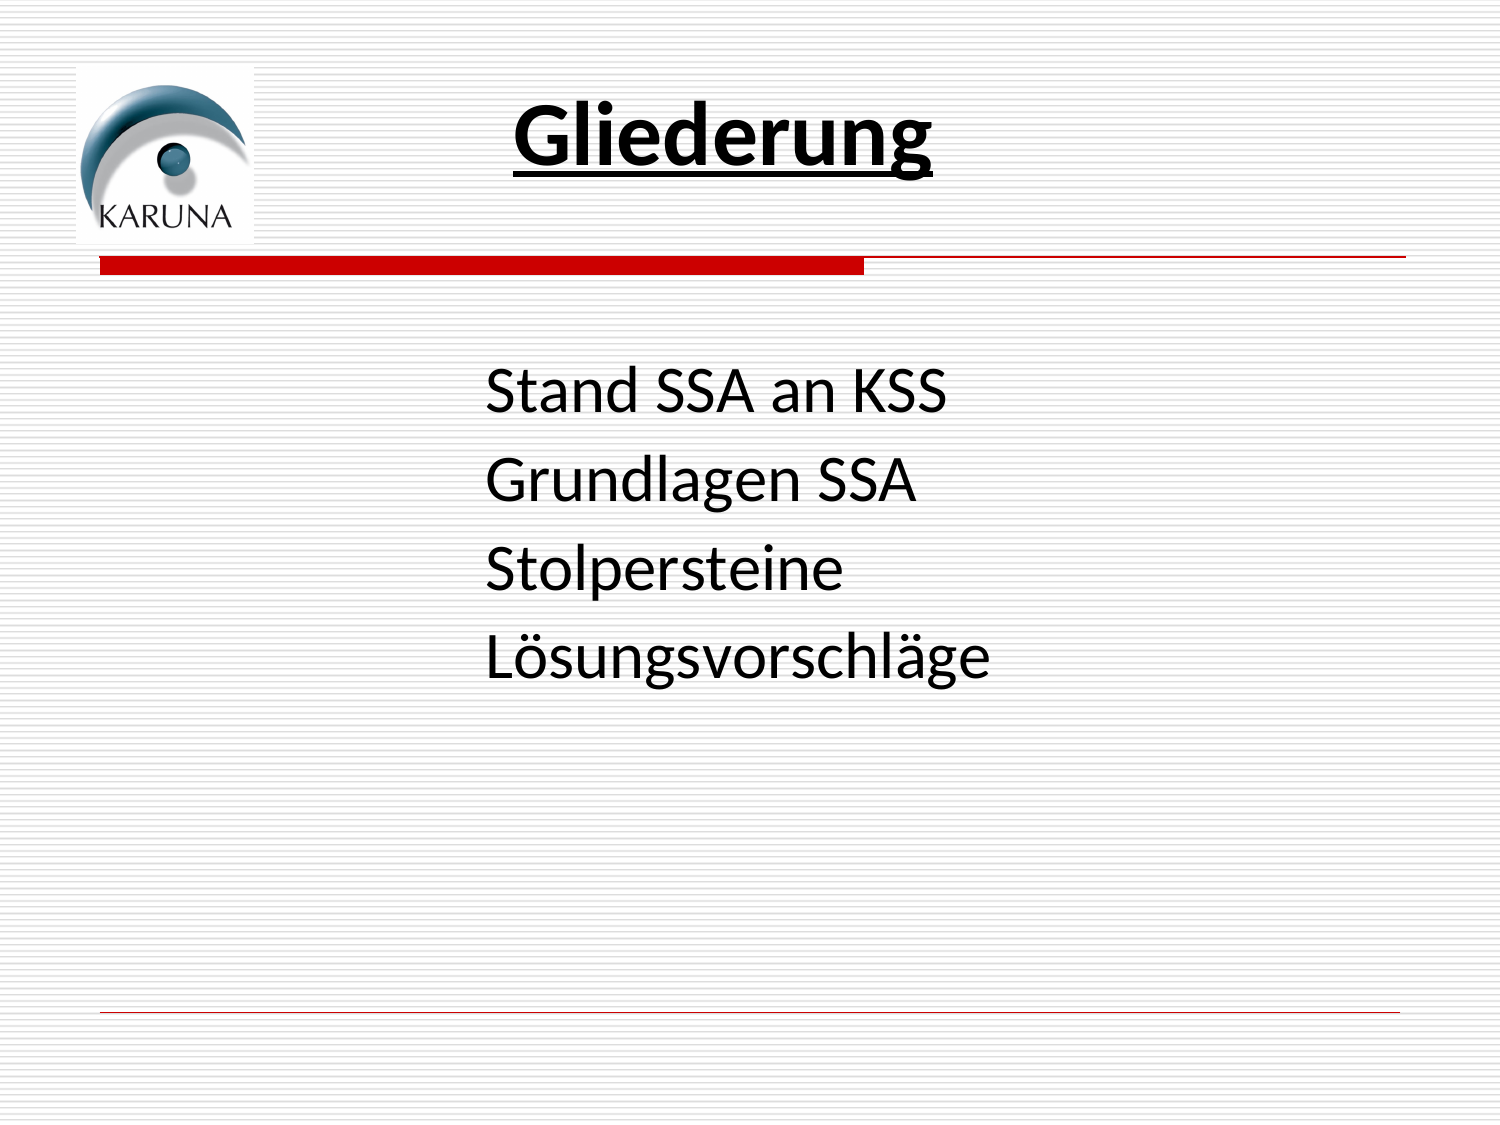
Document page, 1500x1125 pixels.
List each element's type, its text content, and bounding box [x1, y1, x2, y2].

title Gliederung [341, 97, 948, 192]
list Stand SSA an KSS Grundlagen SSA Stolpersteine Lösungsvorschläge [393, 347, 1117, 984]
picture [0, 0, 1500, 1125]
